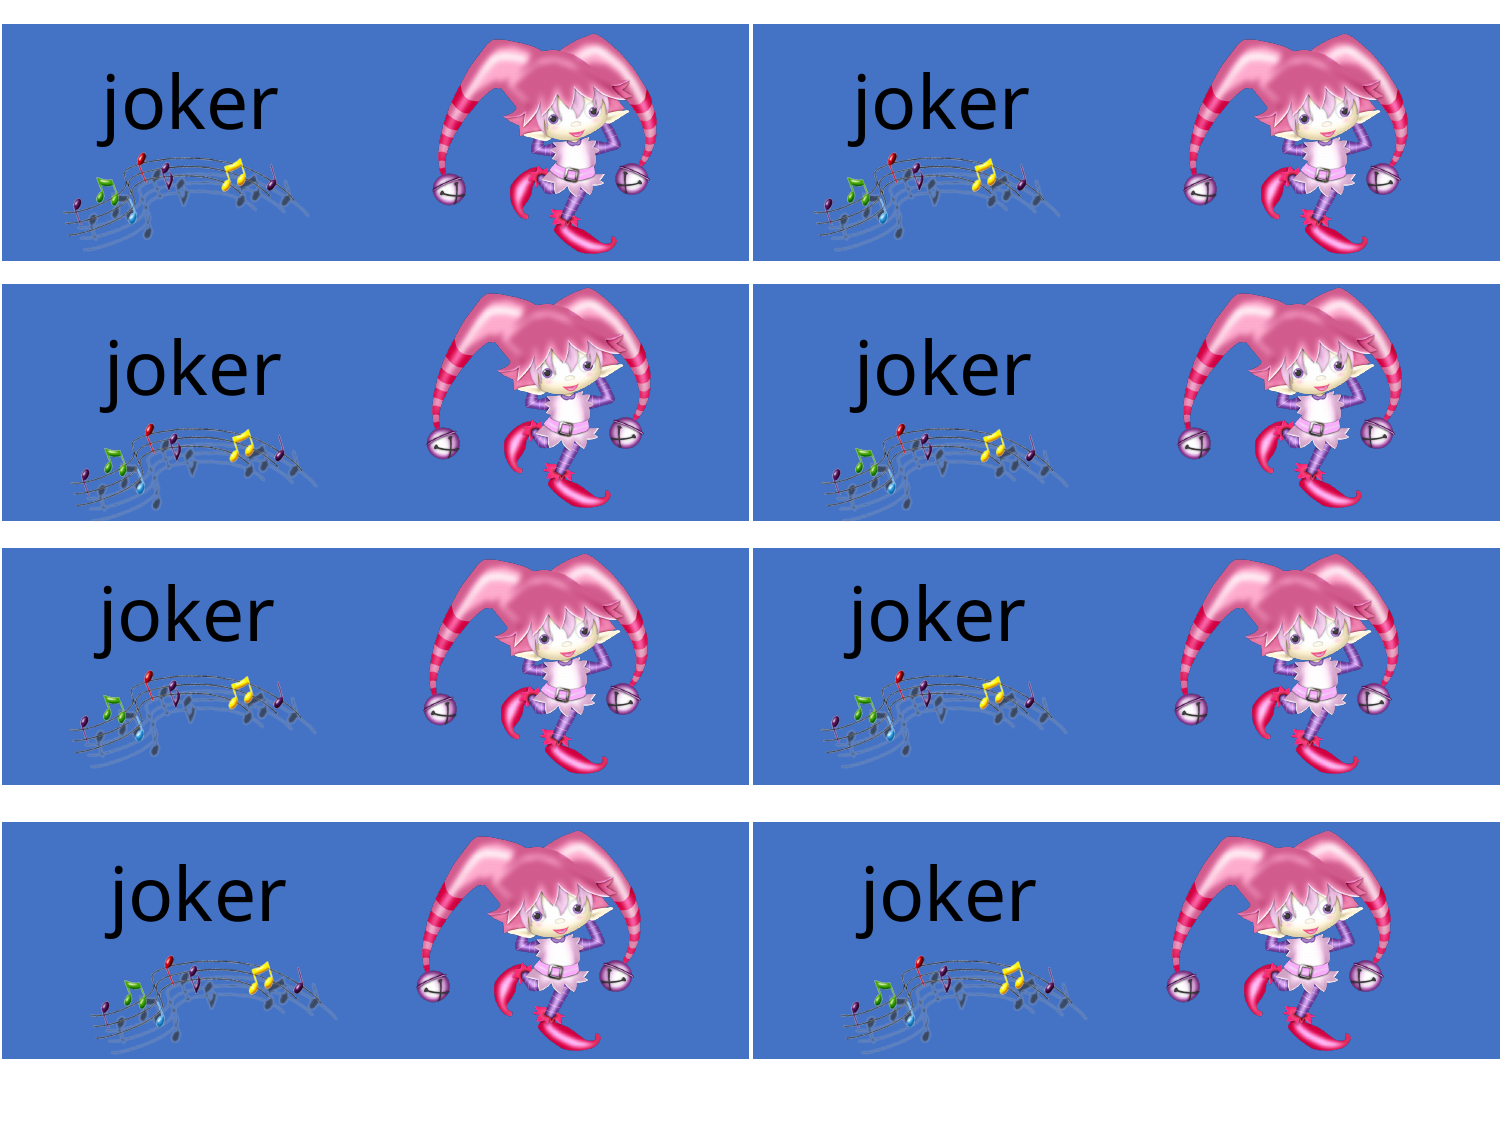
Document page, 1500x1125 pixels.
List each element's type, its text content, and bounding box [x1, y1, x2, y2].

table_header [753, 548, 1126, 785]
table_header [376, 822, 399, 1059]
picture [63, 408, 311, 531]
table_header [673, 24, 749, 261]
picture [83, 940, 330, 1064]
table_header [2, 24, 376, 261]
table_header [1126, 284, 1160, 521]
table_header [376, 548, 406, 785]
table_header [1126, 822, 1149, 1059]
picture [813, 655, 1061, 778]
picture [814, 408, 1062, 531]
table_header [1415, 548, 1500, 785]
picture [1160, 15, 1424, 527]
text_box joker [840, 312, 1048, 417]
picture [806, 137, 1053, 261]
table_header [107, 515, 182, 521]
table_header [1407, 822, 1500, 1059]
table_header [657, 822, 749, 1059]
table_header [667, 284, 749, 521]
text_box joker [87, 47, 295, 152]
text_box joker [845, 839, 1053, 944]
picture [833, 940, 1081, 1064]
picture [62, 655, 310, 778]
table_header [2, 822, 376, 1059]
table_header [857, 515, 932, 521]
table_header [1126, 548, 1157, 785]
text_box joker [83, 559, 291, 664]
picture [55, 137, 303, 261]
picture [406, 536, 664, 793]
picture [1149, 812, 1407, 1070]
table_header [753, 24, 1126, 261]
table_header [753, 284, 1126, 521]
table_header [2, 284, 376, 521]
text_box joker [89, 312, 297, 417]
picture [1157, 536, 1415, 793]
text_box joker [834, 559, 1042, 664]
table_header [376, 284, 409, 521]
table_header [1418, 284, 1500, 521]
table_header [1424, 24, 1500, 261]
picture [409, 15, 673, 527]
table_header [376, 24, 415, 261]
text_box joker [838, 47, 1046, 152]
table_header [753, 822, 1126, 1059]
text_box joker [94, 839, 303, 944]
table_header [664, 548, 749, 785]
table_header [2, 548, 376, 785]
table_header [1126, 24, 1166, 261]
picture [399, 812, 657, 1070]
